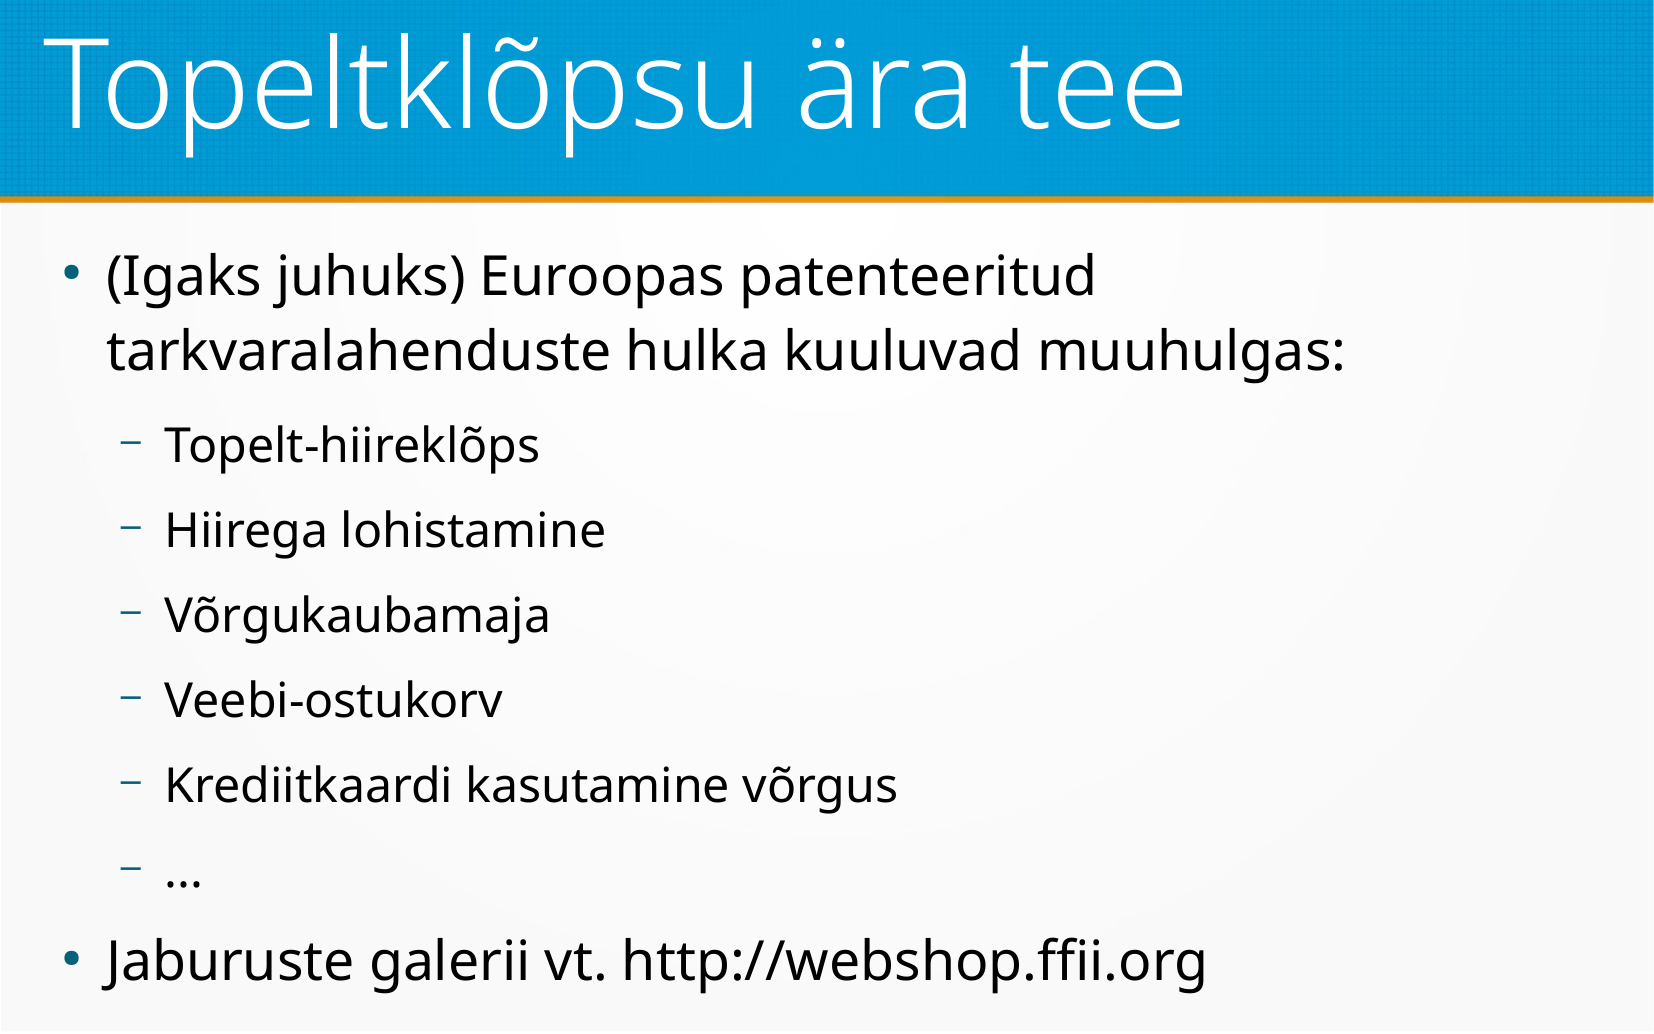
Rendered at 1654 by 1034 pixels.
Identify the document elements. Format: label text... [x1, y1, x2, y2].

list (Igaks juhuks) Euroopas patenteeritud tarkvaralahenduste hulka kuuluvad muuhulgas: Topelt-hiireklõps Hiirega lohistamine Võrgukaubamaja Veebi-ostukorv Krediitkaardi kasutamine võrgus ... Jaburuste galerii vt. http://webshop.ffii.org [47, 236, 1607, 1002]
picture [0, 195, 1654, 1034]
title Topeltklõpsu ära tee [43, 0, 1619, 166]
